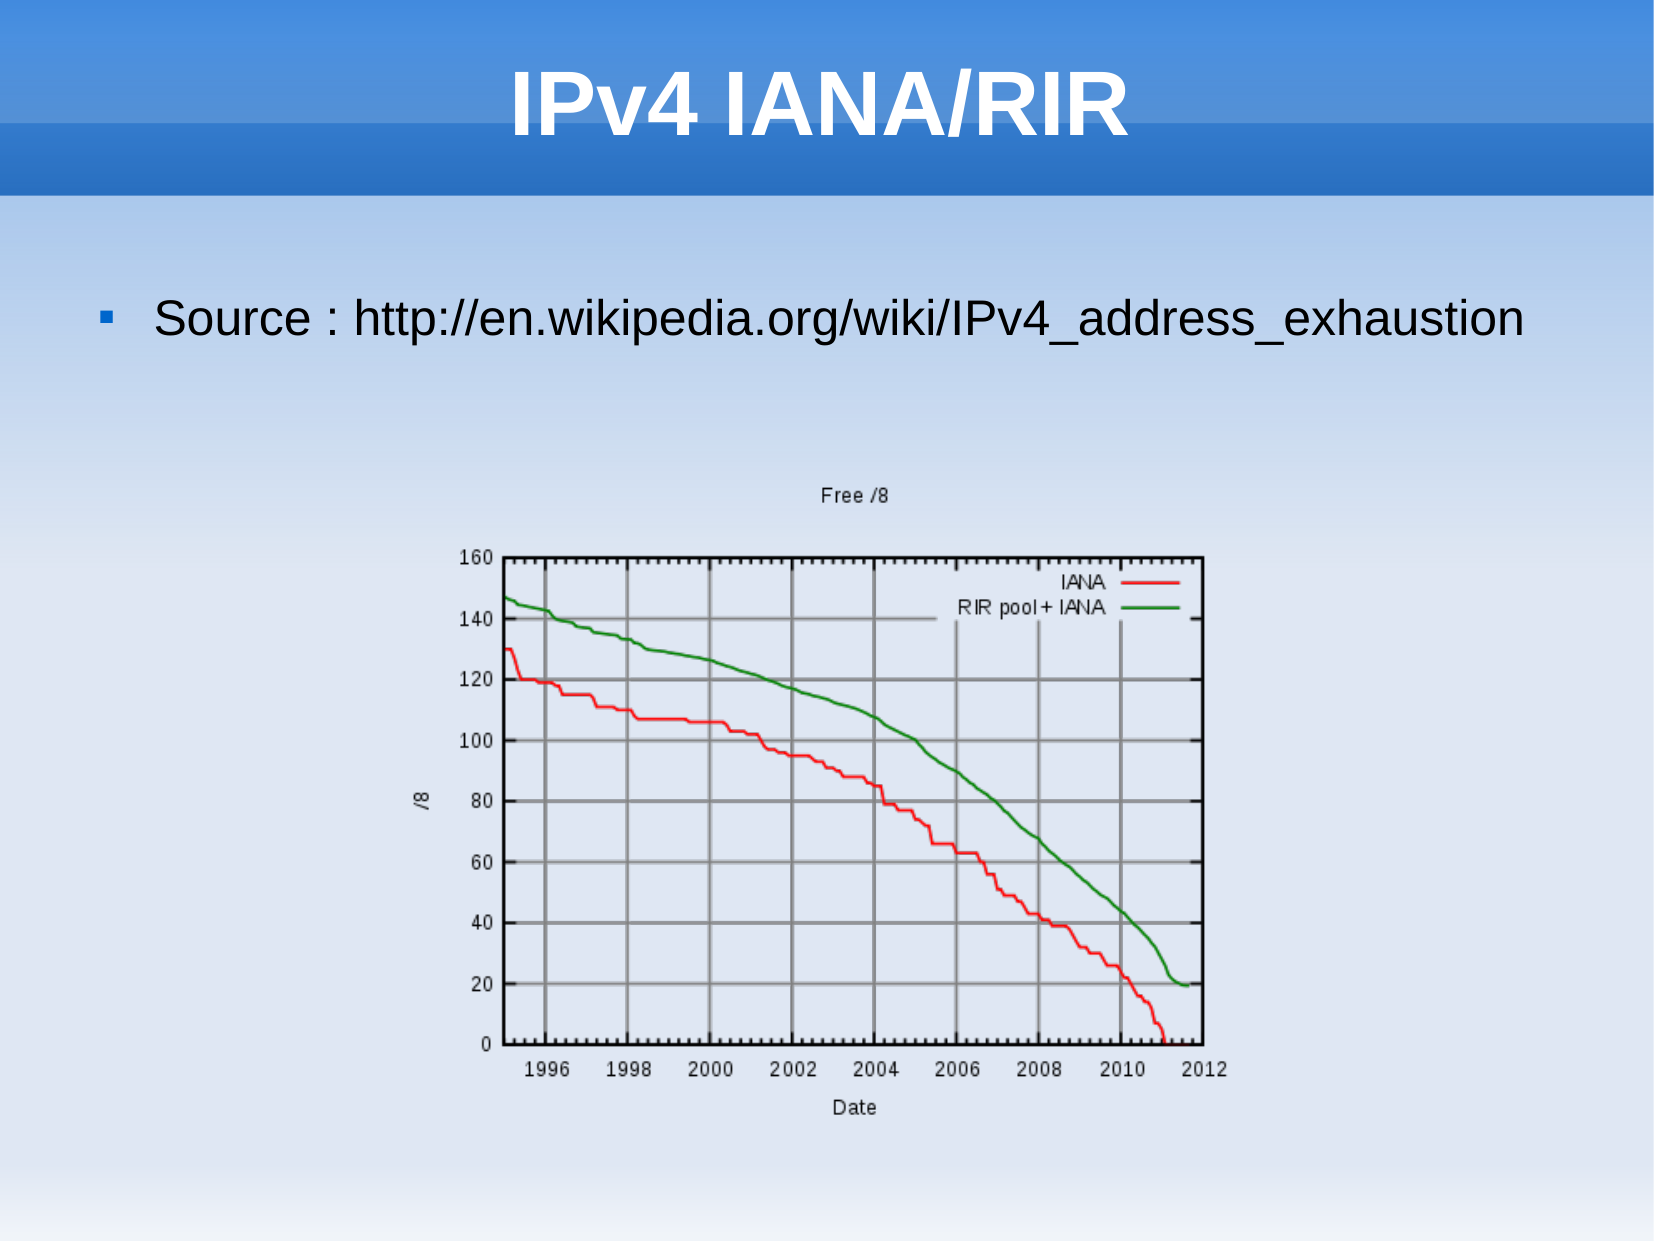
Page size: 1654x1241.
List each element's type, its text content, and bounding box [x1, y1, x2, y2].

picture [0, 0, 1654, 1241]
title IPv4 IANA/RIR [76, 7, 1565, 200]
list Source : http://en.wikipedia.org/wiki/IPv4_address_exhaustion [82, 290, 1571, 1094]
